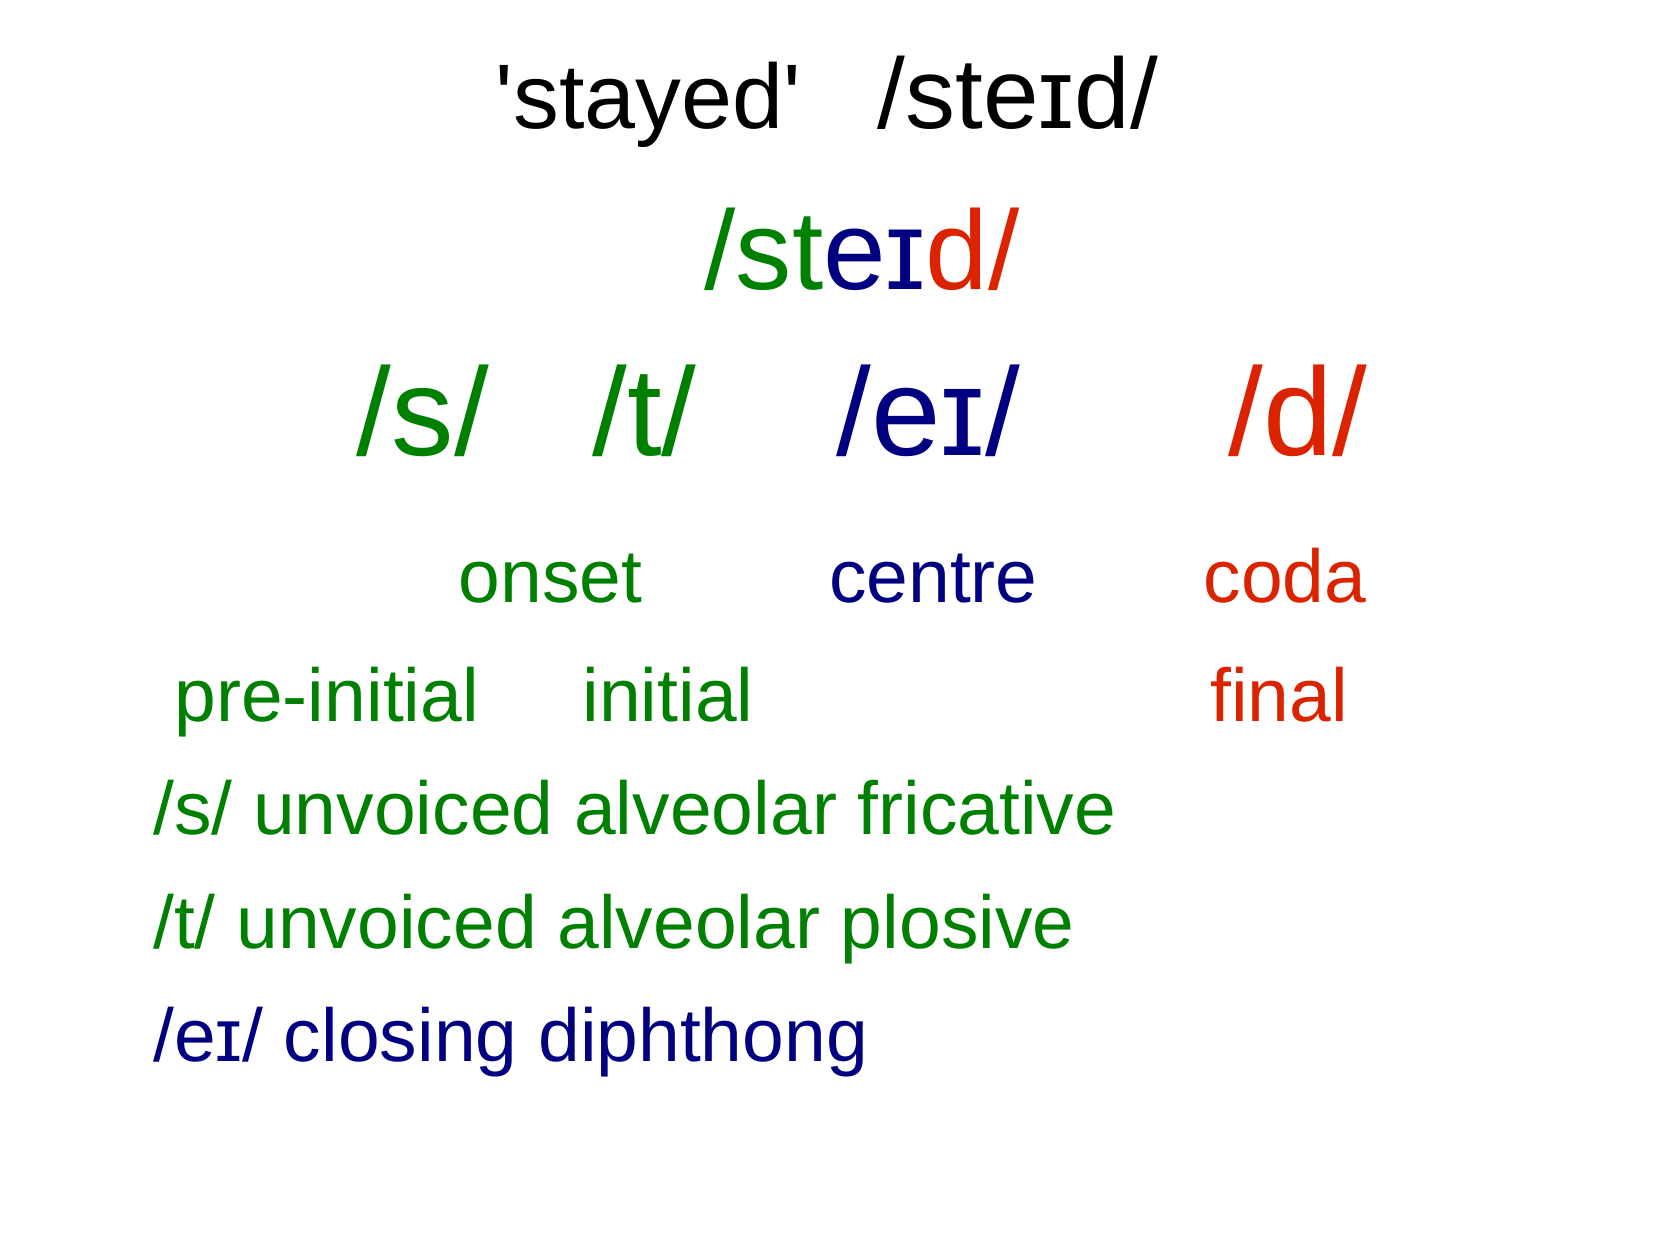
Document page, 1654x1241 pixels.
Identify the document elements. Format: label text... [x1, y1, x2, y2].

list /steɪd/ /s/ /t/ /eɪ/ /d/ onset centre coda pre-initial initial final /s/ unvoiced alveolar fricative /t/ unvoiced alveolar plosive /eɪ/ closing diphthong [82, 187, 1571, 1201]
title 'stayed' /steɪd/ [82, 37, 1571, 151]
